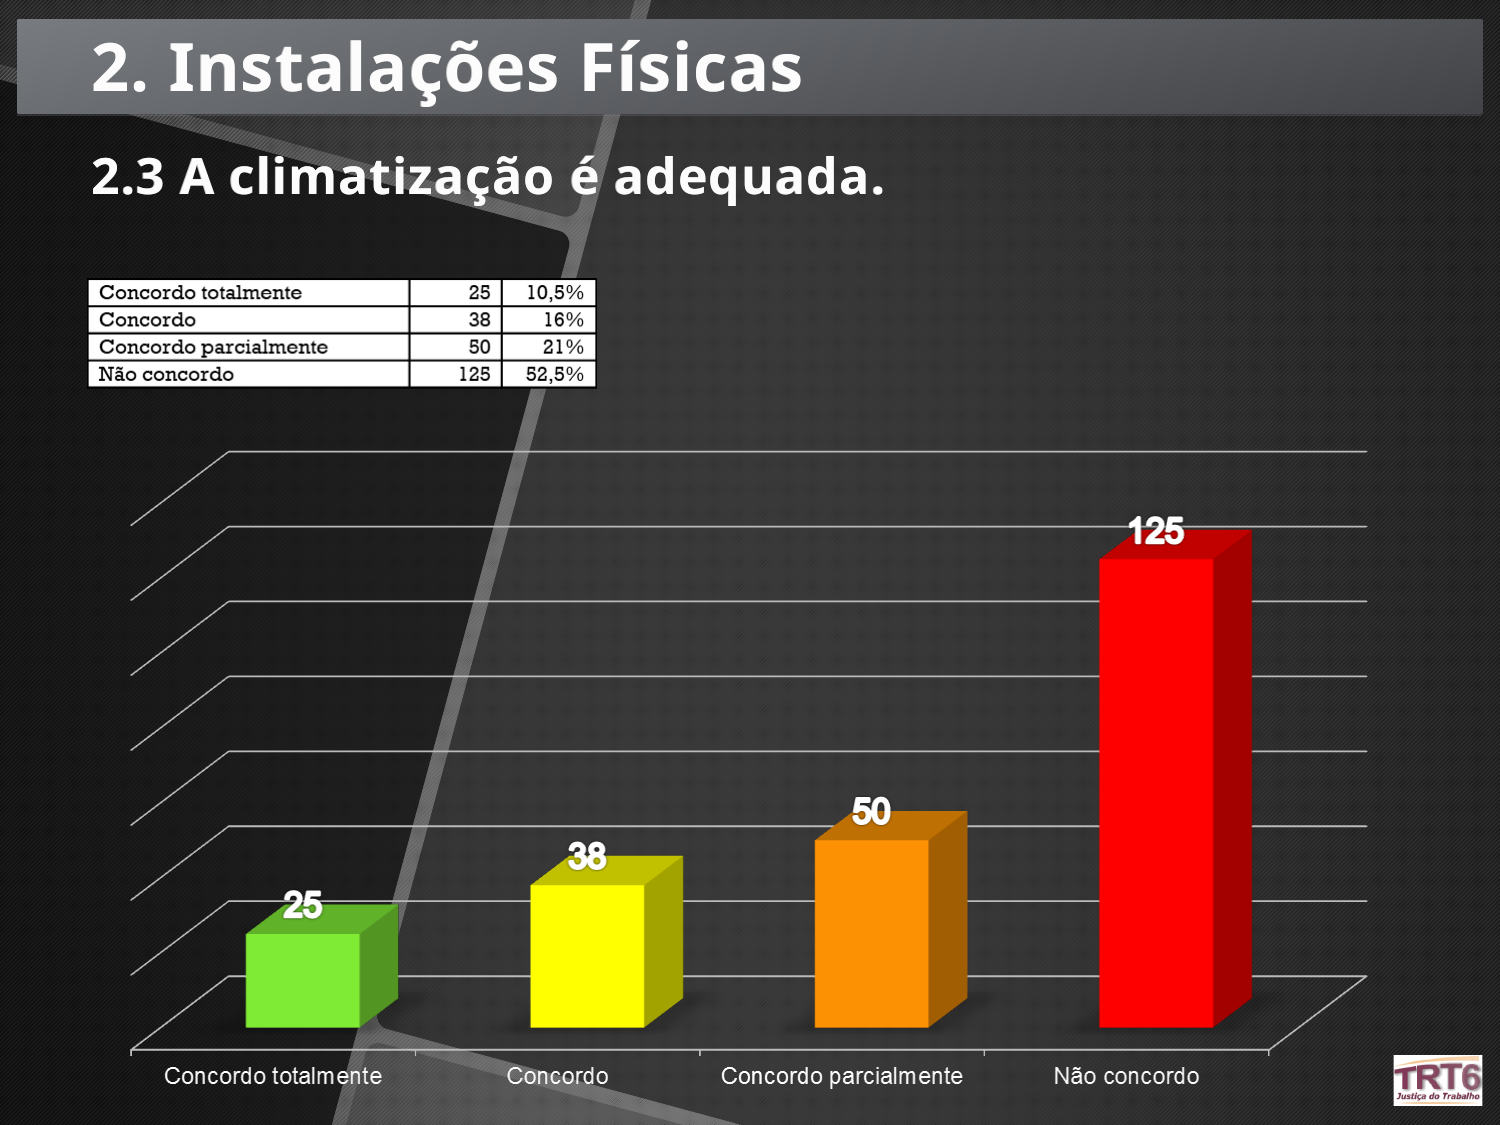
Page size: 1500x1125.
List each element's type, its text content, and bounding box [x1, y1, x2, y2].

picture [87, 273, 597, 399]
text_box 2. Instalações Físicas [77, 18, 1270, 113]
chart [60, 414, 1440, 1115]
picture [1440, 1055, 1483, 1106]
text_box [18, 19, 1482, 114]
text_box 2.3 A climatização é adequada. [77, 137, 1447, 212]
